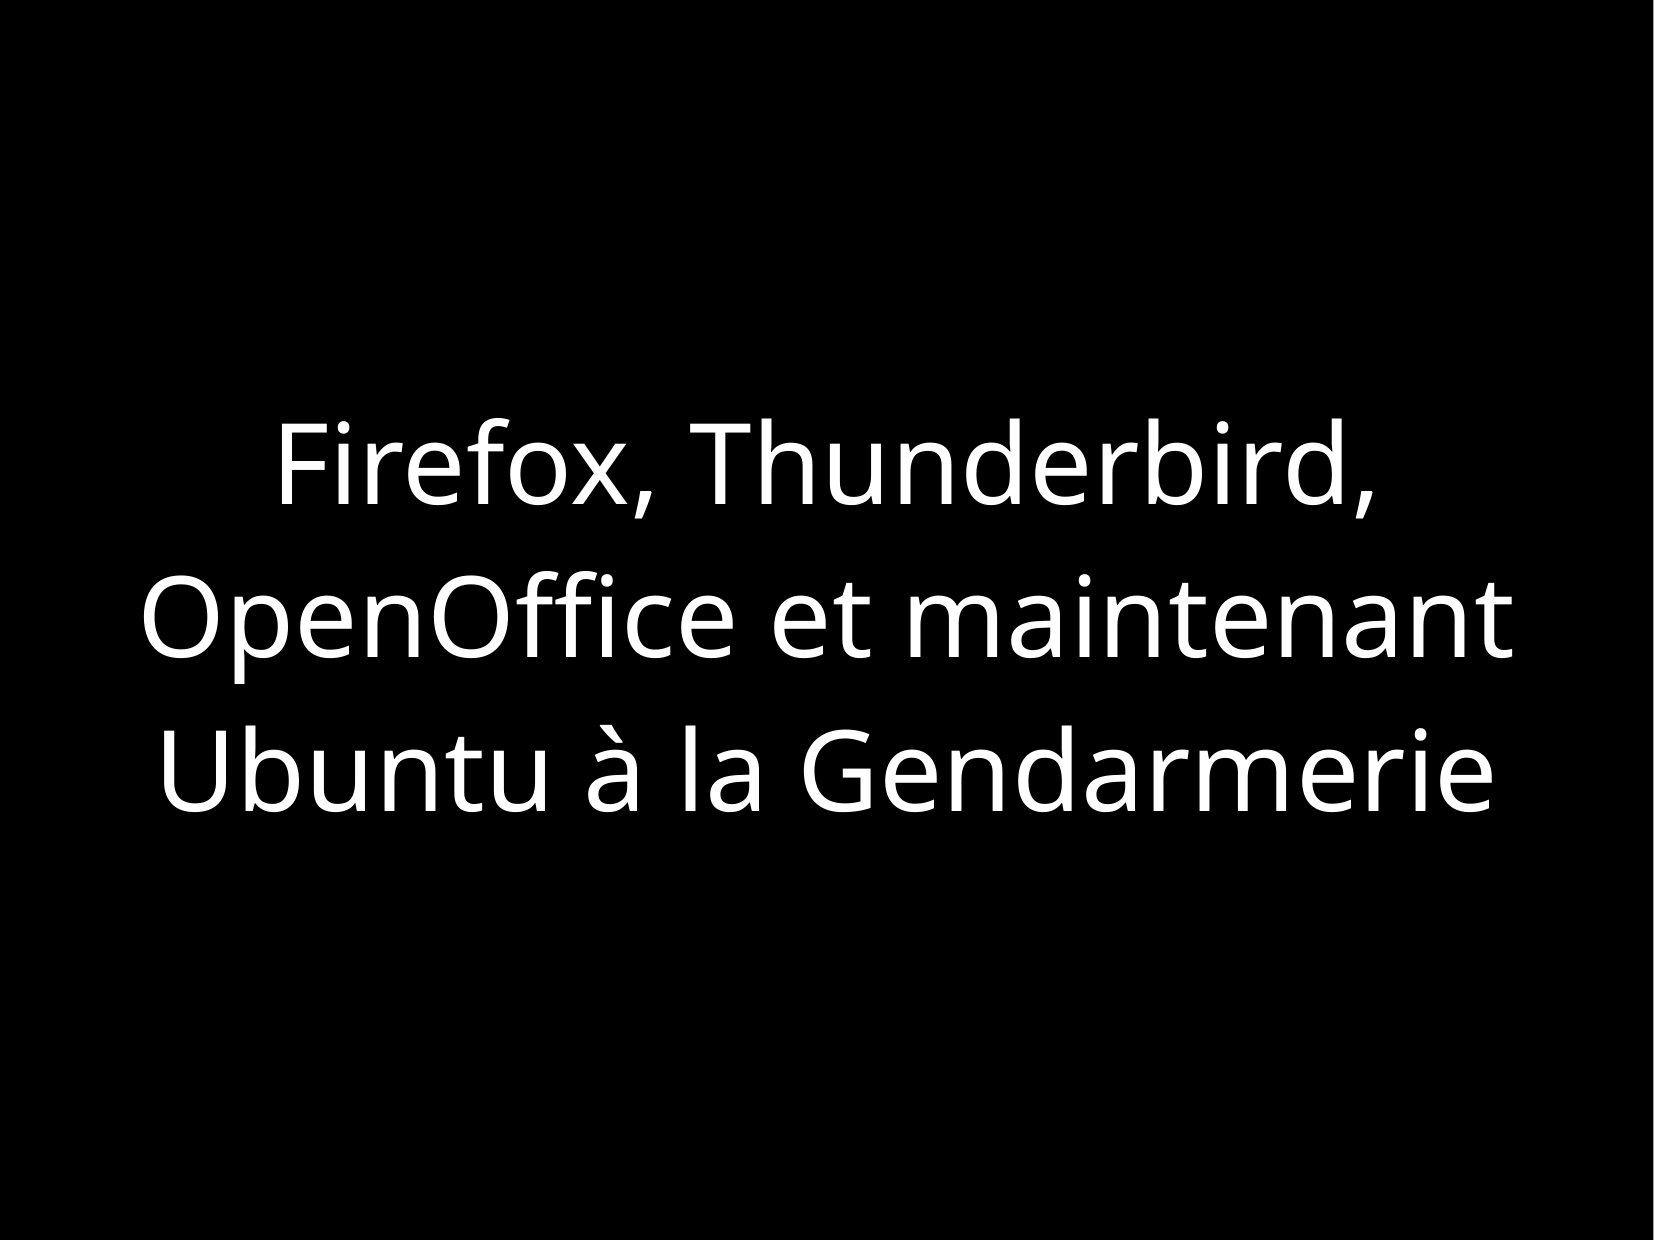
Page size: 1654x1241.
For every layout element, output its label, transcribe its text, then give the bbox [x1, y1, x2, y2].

title Firefox, Thunderbird, OpenOffice et maintenant Ubuntu à la Gendarmerie [82, 56, 1571, 1172]
